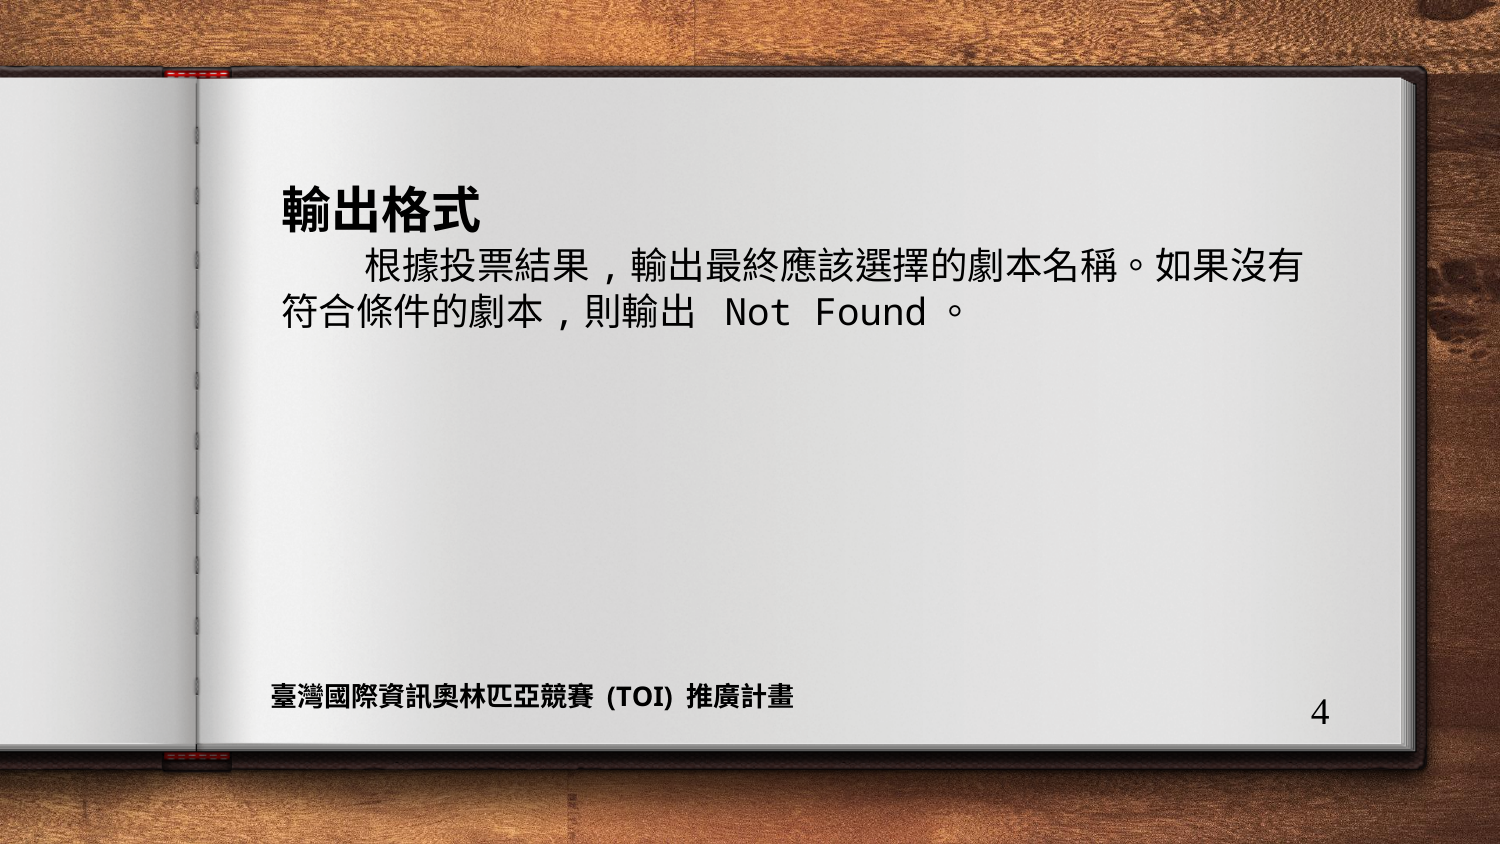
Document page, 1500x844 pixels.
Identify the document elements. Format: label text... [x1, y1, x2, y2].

text_box 輸出格式 根據投票結果,輸出最終應該選擇的劇本名稱。如果沒有符合條件的劇本,則輸出 Not Found。 [266, 171, 1356, 341]
text_box 4 [1295, 672, 1386, 737]
